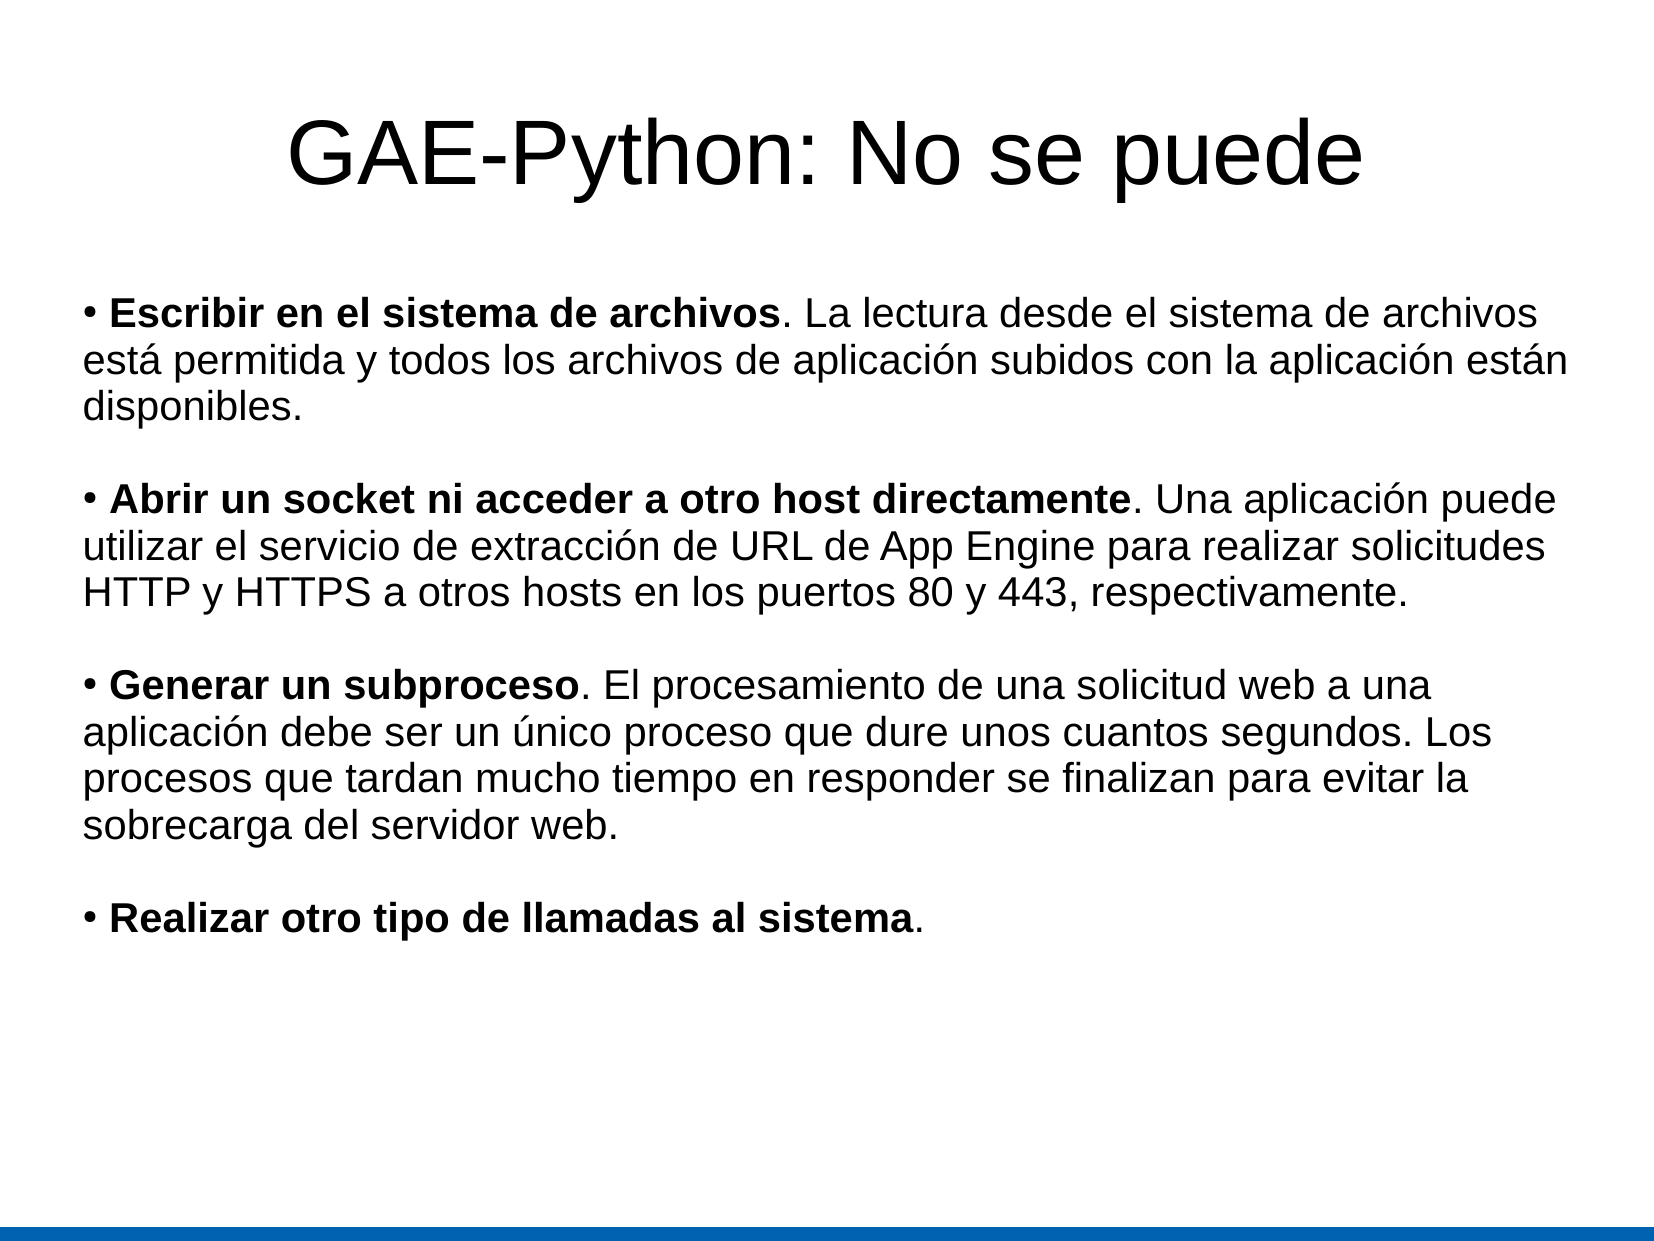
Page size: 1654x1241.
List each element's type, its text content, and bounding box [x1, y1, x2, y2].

subtitle Escribir en el sistema de archivos. La lectura desde el sistema de archivos está permitida y todos los archivos de aplicación subidos con la aplicación están disponibles. Abrir un socket ni acceder a otro host directamente. Una aplicación puede utilizar el servicio de extracción de URL de App Engine para realizar solicitudes HTTP y HTTPS a otros hosts en los puertos 80 y 443, respectivamente. Generar un subproceso. El procesamiento de una solicitud web a una aplicación debe ser un único proceso que dure unos cuantos segundos. Los procesos que tardan mucho tiempo en responder se finalizan para evitar la sobrecarga del servidor web. Realizar otro tipo de llamadas al sistema. [82, 290, 1571, 1109]
title GAE-Python: No se puede [82, 49, 1571, 257]
